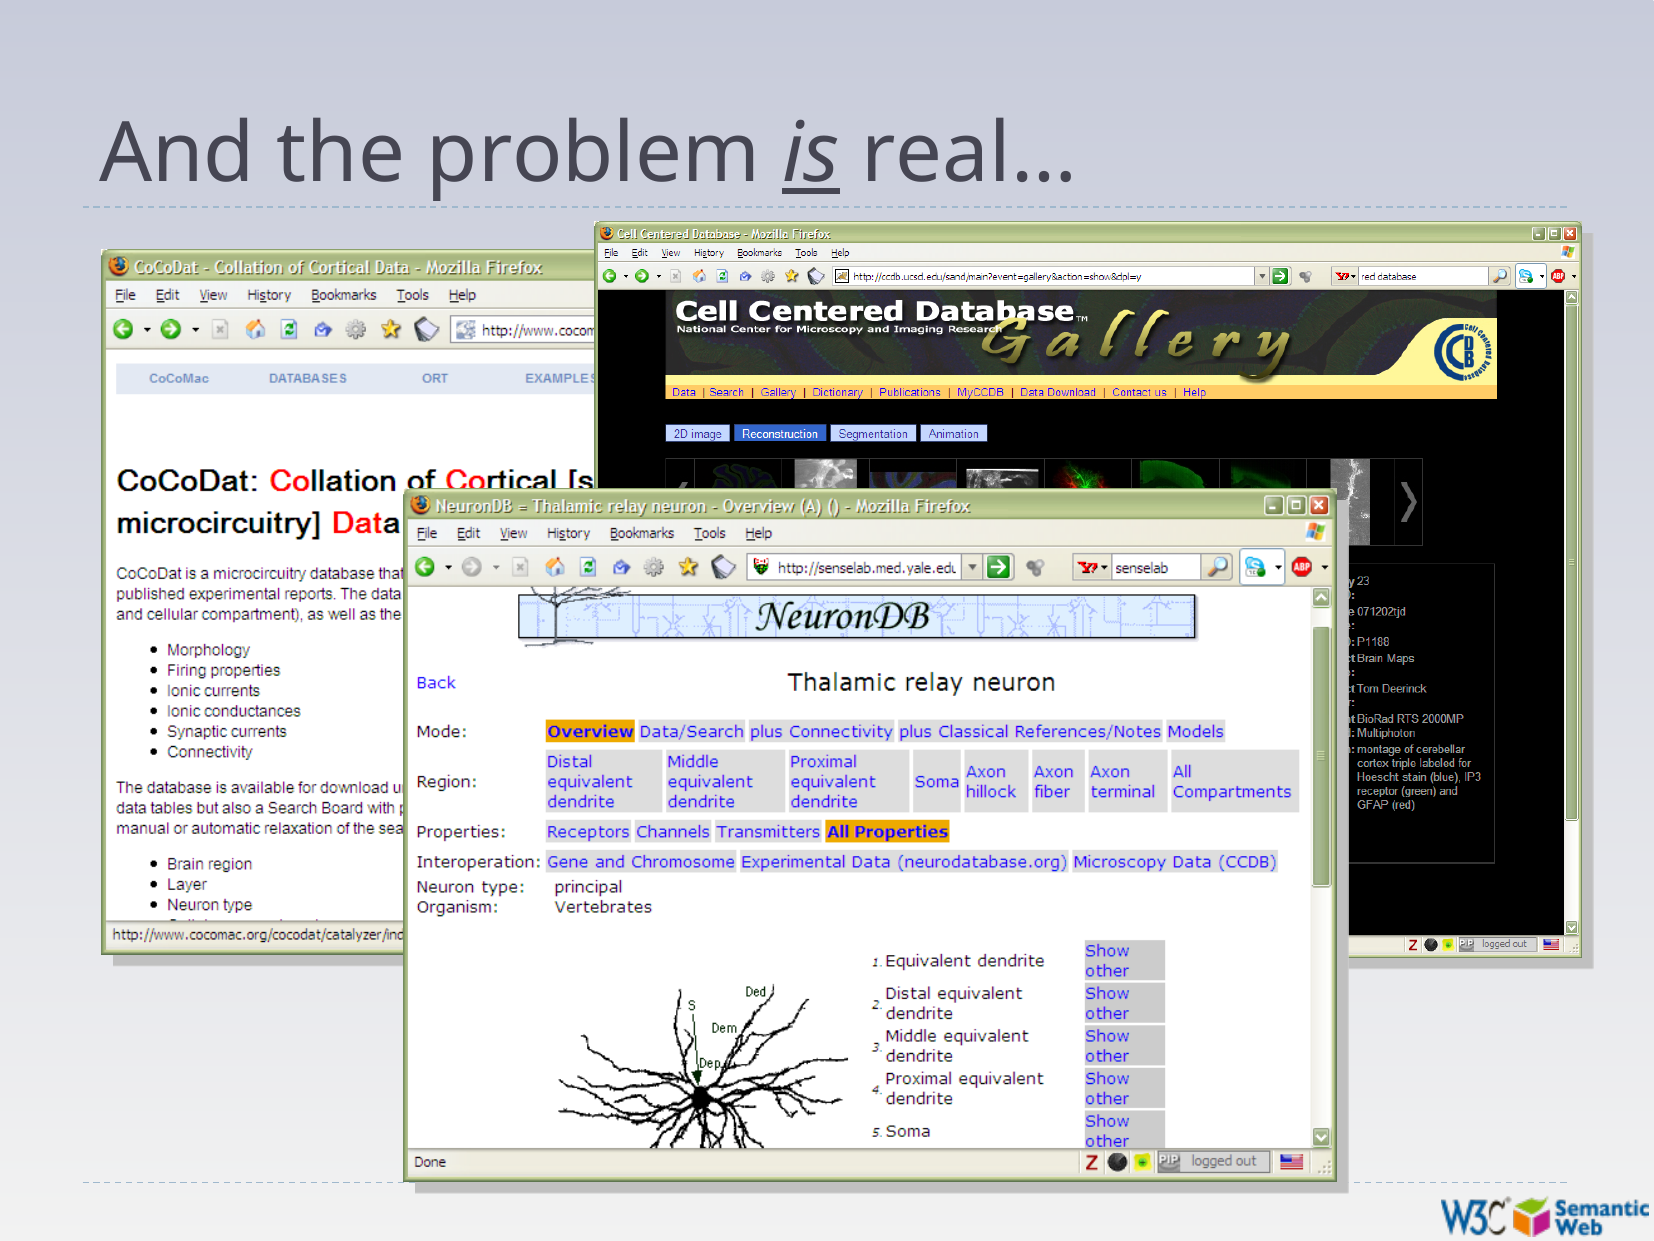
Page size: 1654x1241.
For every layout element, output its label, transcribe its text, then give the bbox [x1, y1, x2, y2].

picture [101, 221, 1582, 1182]
title And the problem is real… [82, 41, 1572, 207]
picture [1441, 1195, 1649, 1237]
